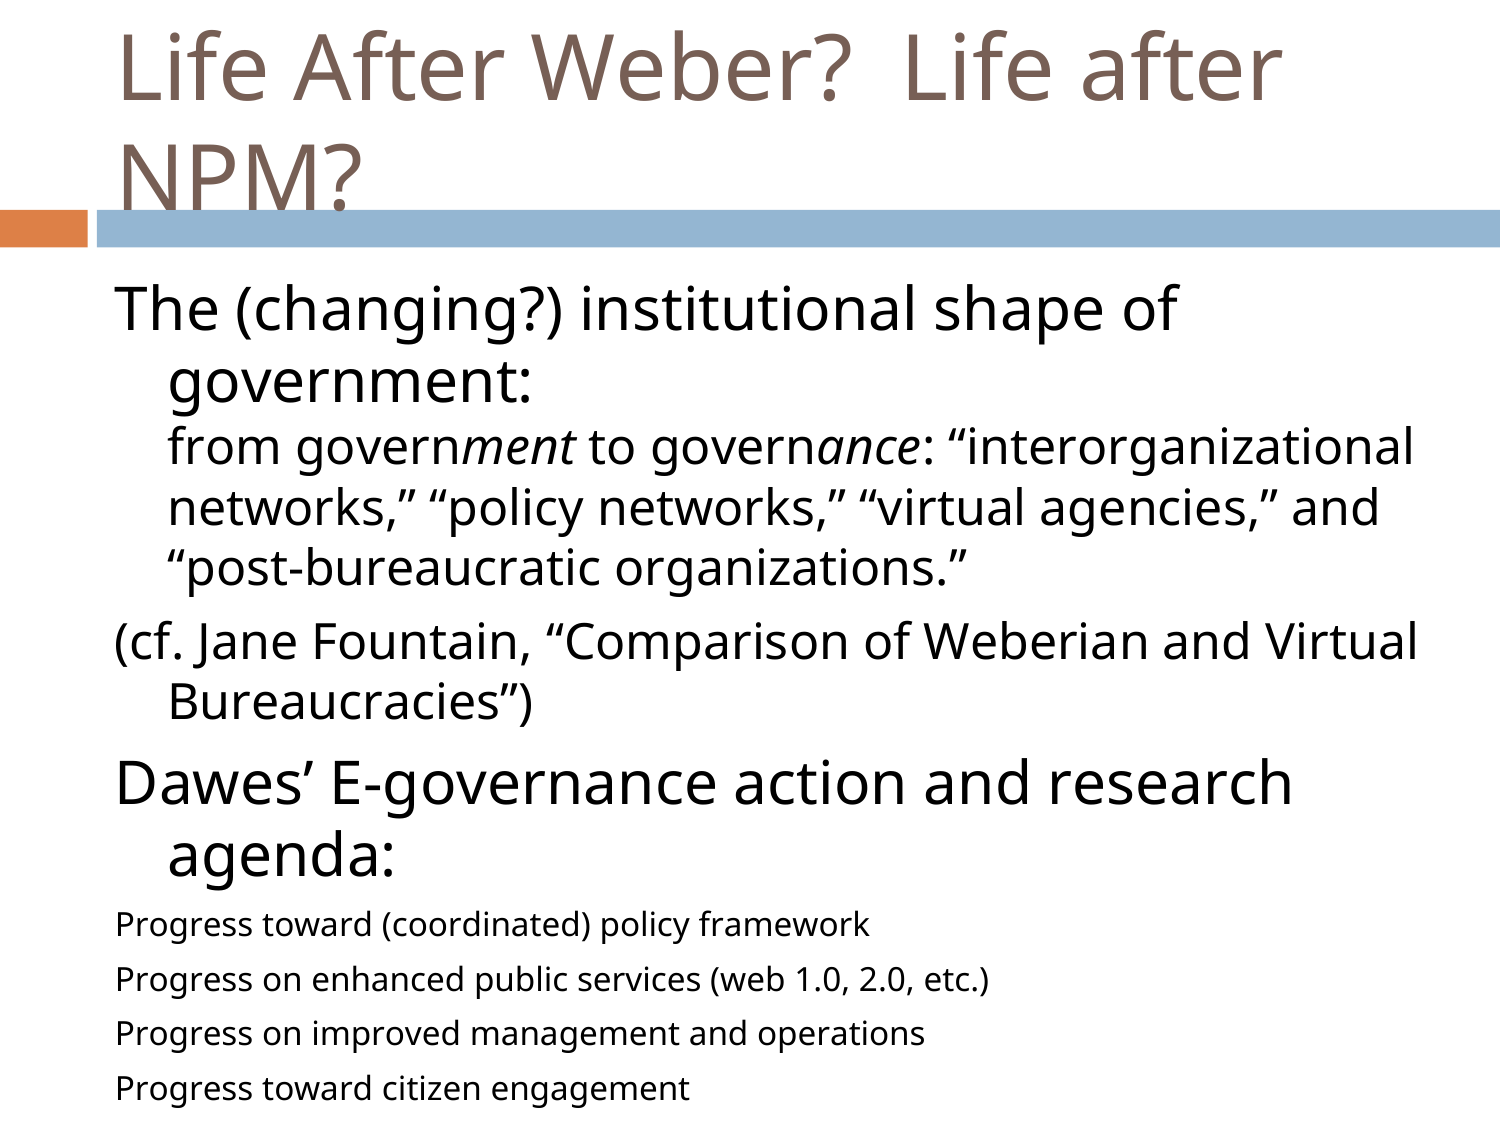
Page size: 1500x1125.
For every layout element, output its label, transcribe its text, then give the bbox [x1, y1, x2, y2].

list The (changing?) institutional shape of government: from government to governance: “interorganizational networks,” “policy networks,” “virtual agencies,” and “post-bureaucratic organizations.” (cf. Jane Fountain, “Comparison of Weberian and Virtual Bureaucracies”) Dawes’ E-governance action and research agenda: Progress toward (coordinated) policy framework Progress on enhanced public services (web 1.0, 2.0, etc.) Progress on improved management and operations Progress toward citizen engagement Progress toward administrative / institutional reform. [99, 262, 1438, 1024]
title Life After Weber? Life after NPM? [100, 37, 1438, 201]
